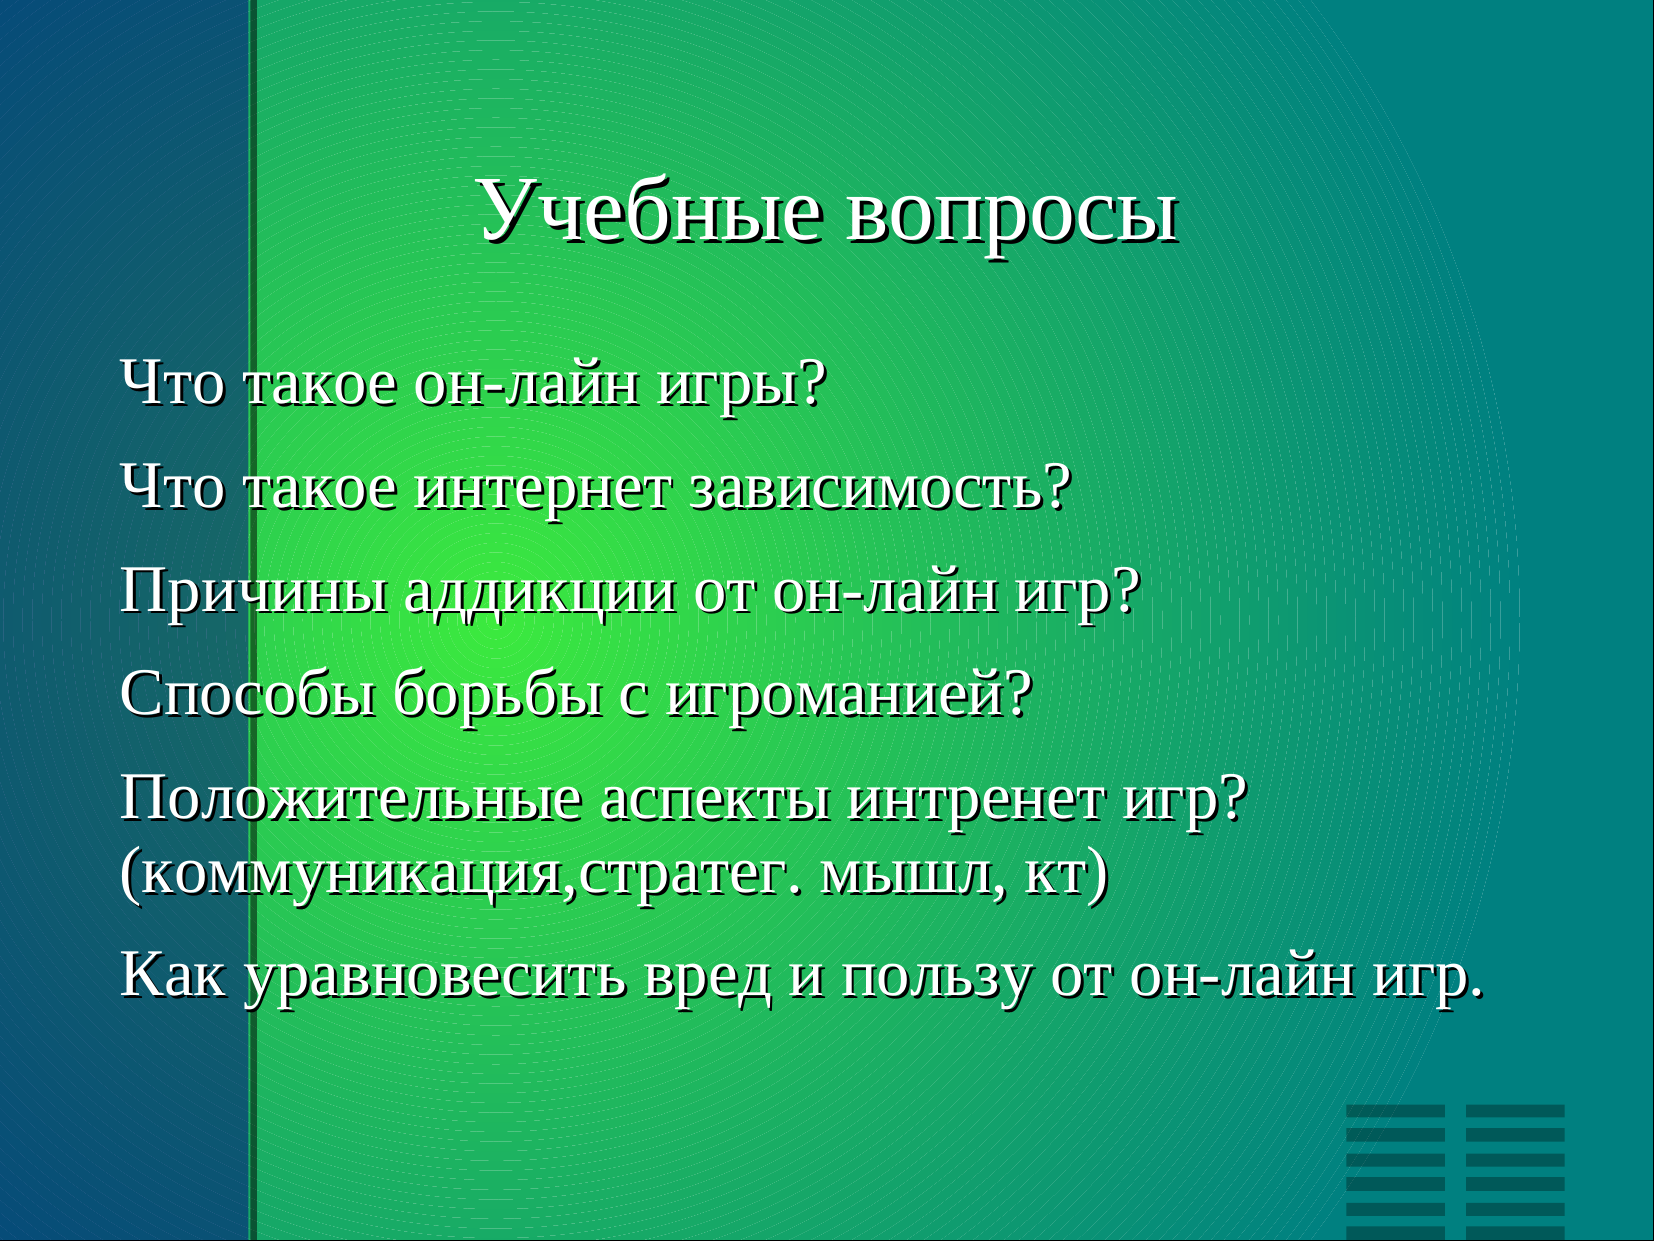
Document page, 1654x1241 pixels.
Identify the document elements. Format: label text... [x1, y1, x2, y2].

title Учебные вопросы [119, 112, 1533, 305]
list Что такое он-лайн игры? Что такое интернет зависимость? Причины аддикции от он-лайн игр? Способы борьбы с игроманией? Положительные аспекты интренет игр? (коммуникация,стратег. мышл, кт) Как уравновесить вред и пользу от он-лайн игр. [119, 344, 1533, 1112]
